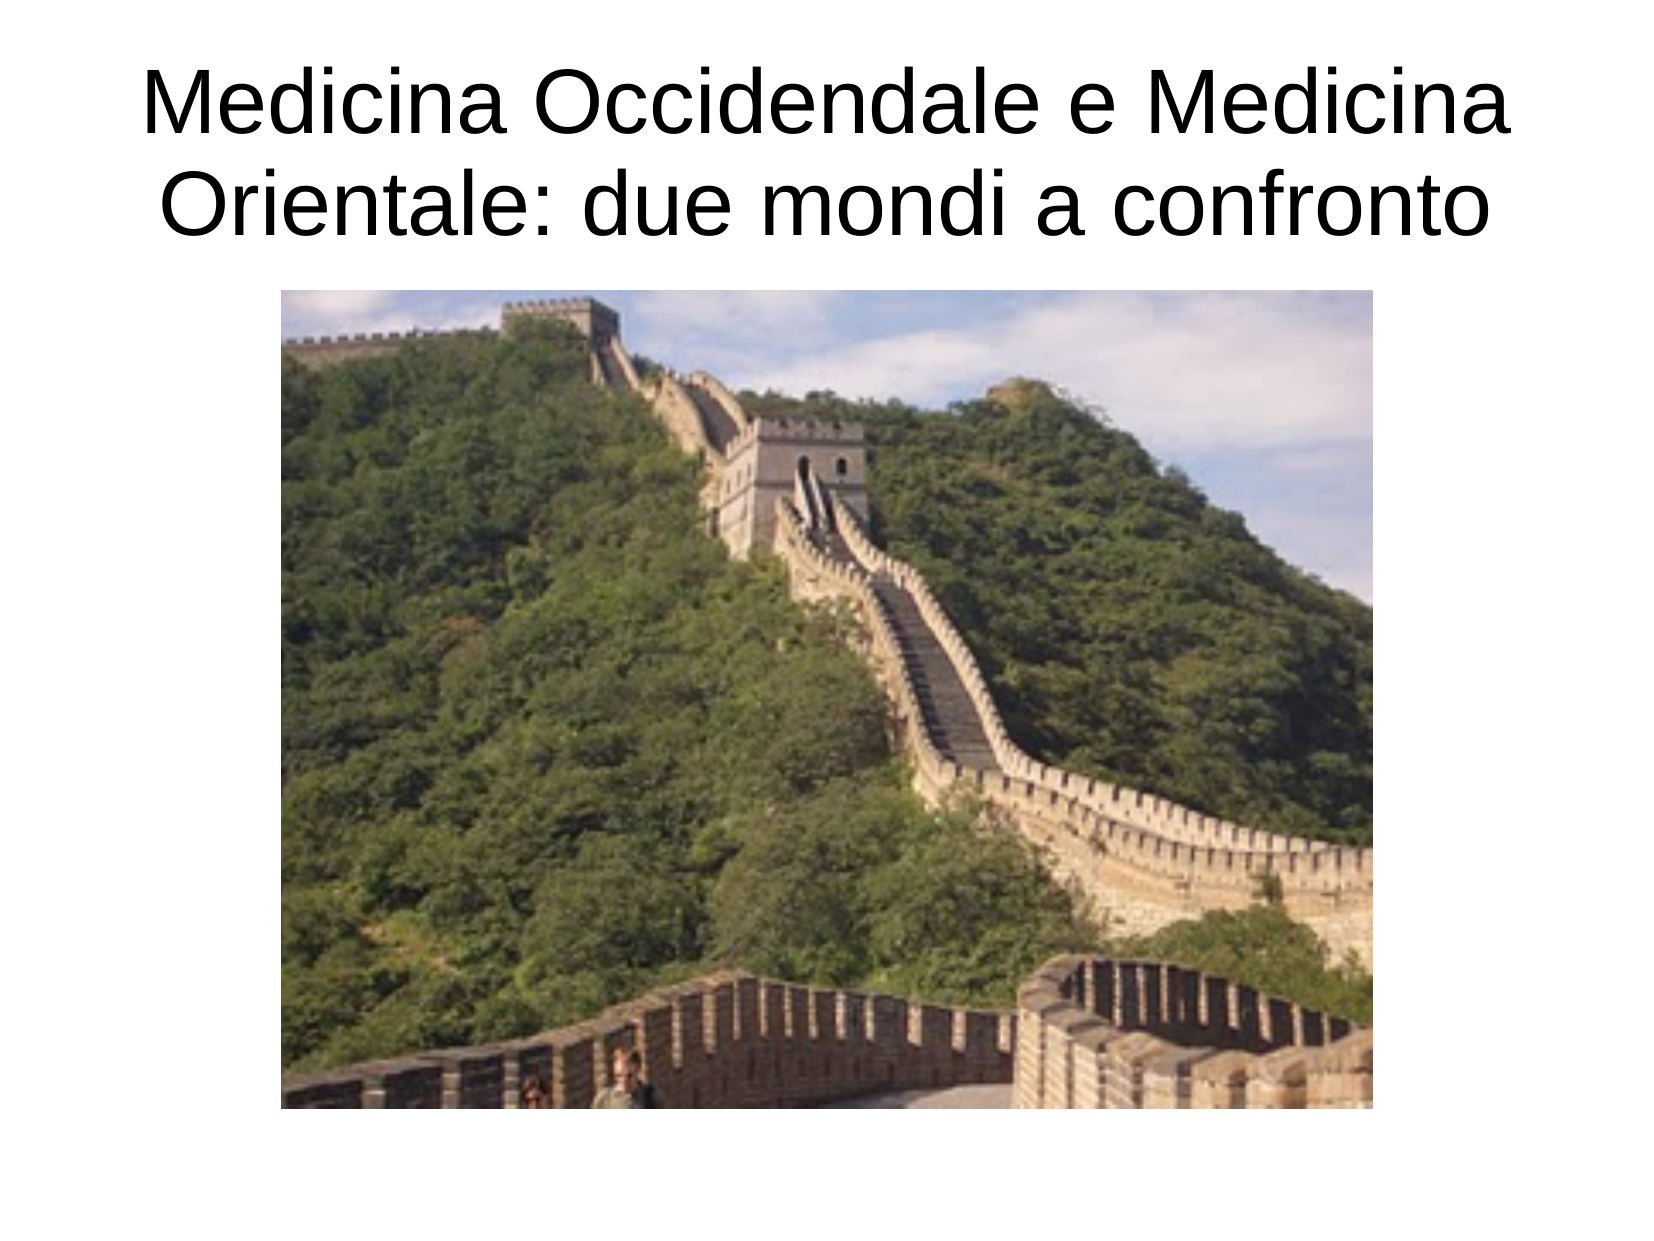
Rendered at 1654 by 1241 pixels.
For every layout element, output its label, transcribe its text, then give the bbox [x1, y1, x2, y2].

picture [281, 290, 1373, 1109]
title Medicina Occidendale e Medicina Orientale: due mondi a confronto [82, 49, 1571, 257]
